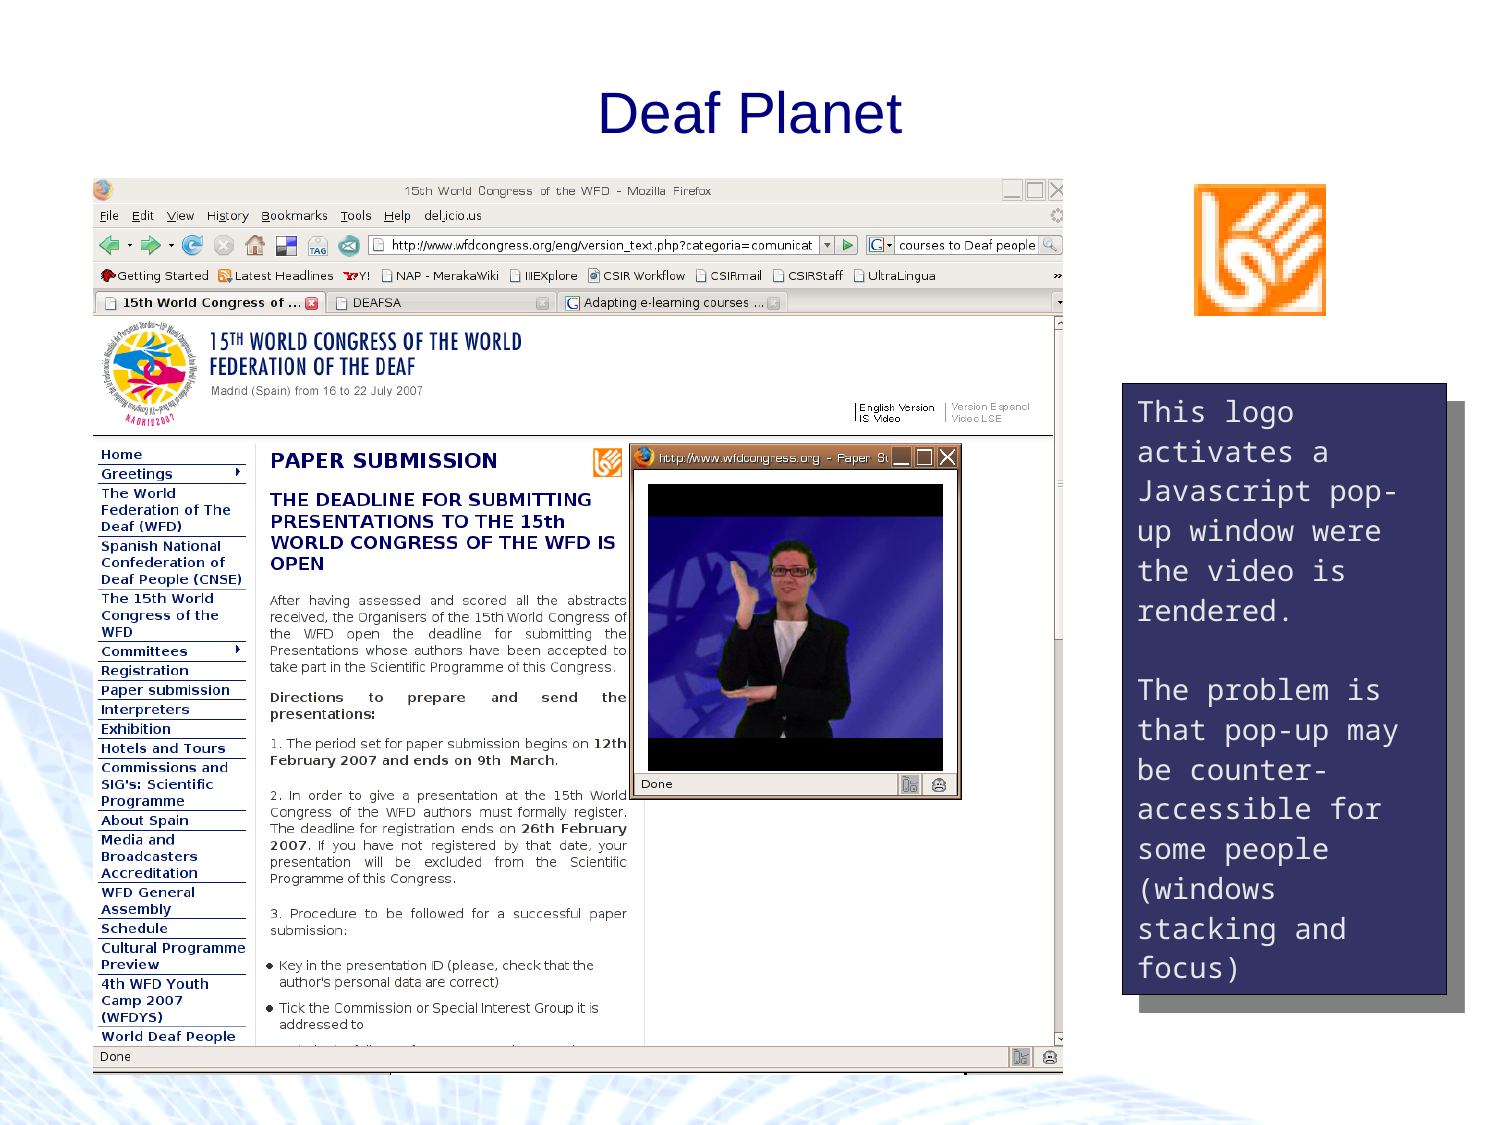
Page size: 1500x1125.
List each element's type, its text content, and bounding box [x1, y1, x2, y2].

picture [1177, 184, 1348, 325]
picture [0, 177, 1306, 1125]
title Deaf Planet [112, 19, 1388, 207]
text_box This logo activates a Javascript pop-up window were the video is rendered. The problem is that pop-up may be counter-accessible for some people (windows stacking and focus) [1122, 383, 1447, 909]
